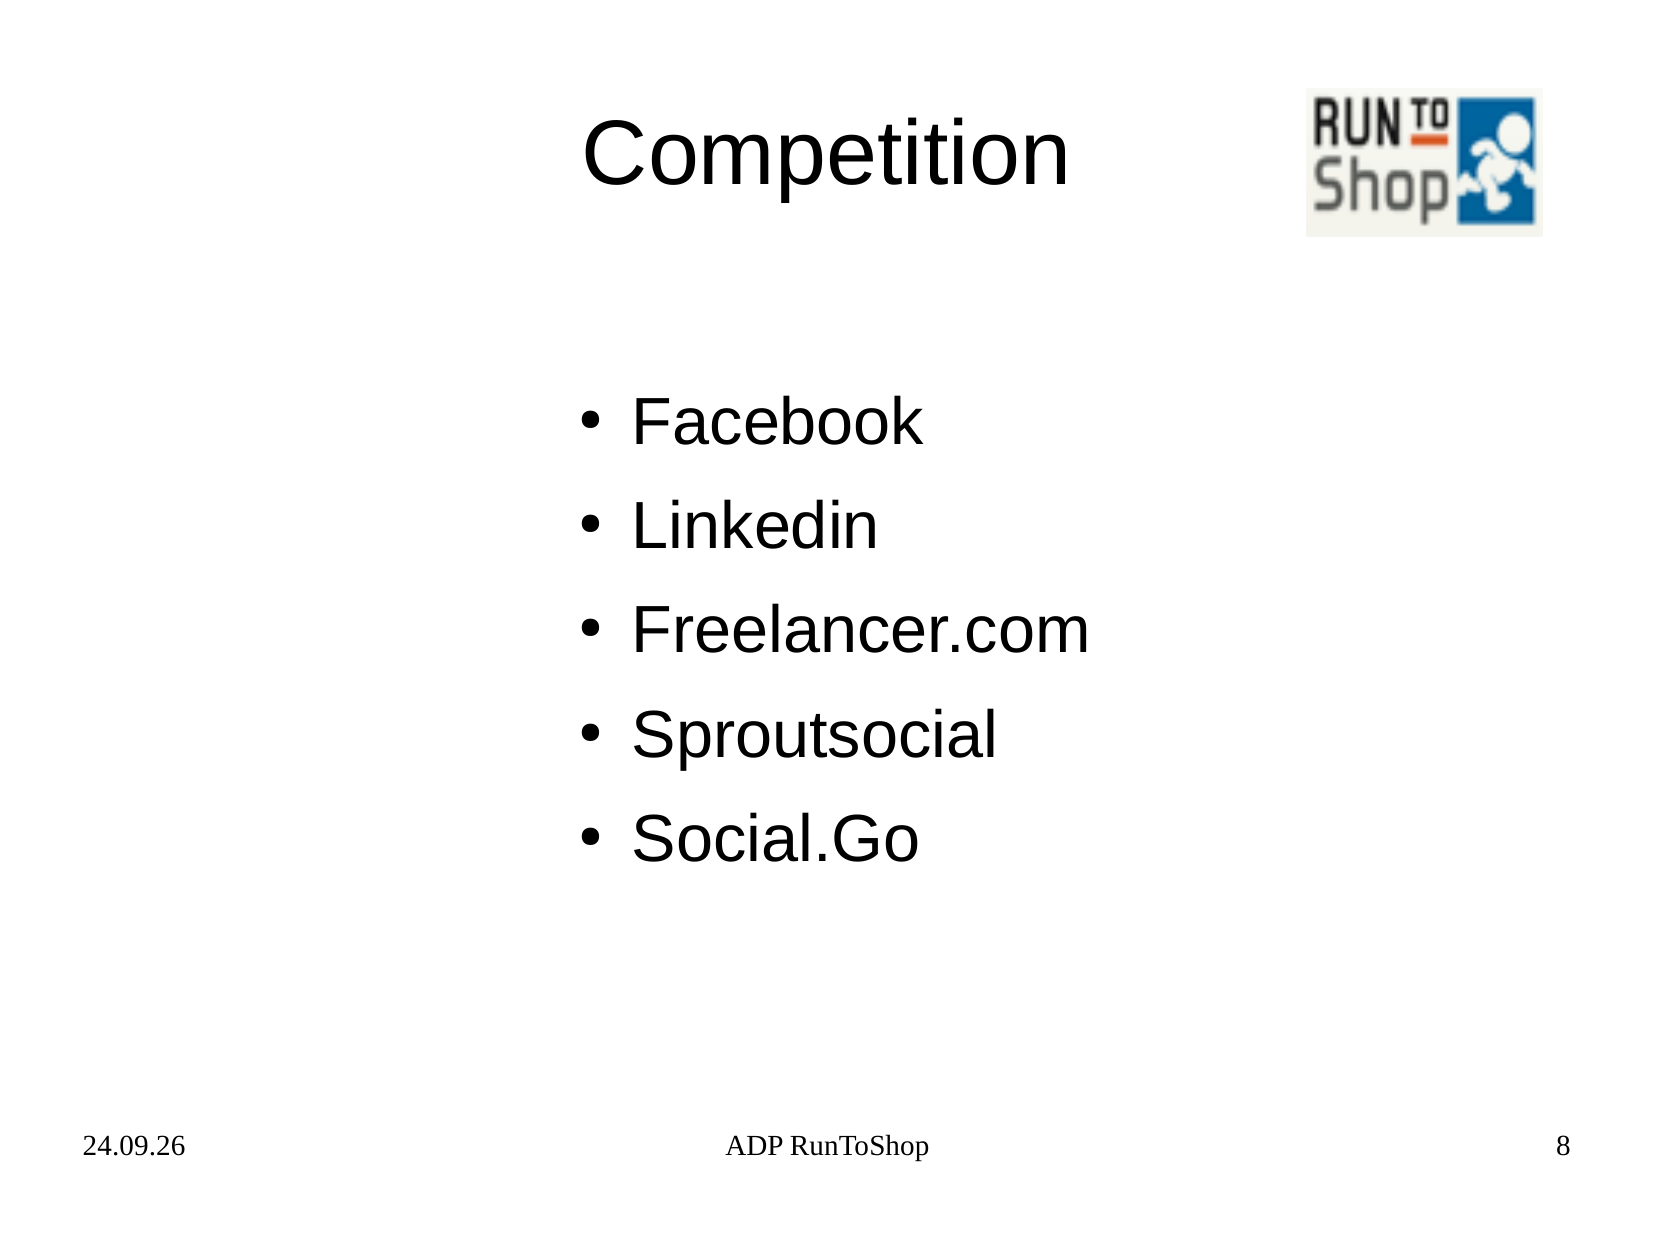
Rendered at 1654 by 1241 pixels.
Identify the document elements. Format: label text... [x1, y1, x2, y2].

picture [1306, 88, 1543, 237]
list Facebook Linkedin Freelancer.com Sproutsocial Social.Go [561, 383, 1270, 975]
title Competition [82, 49, 1571, 257]
